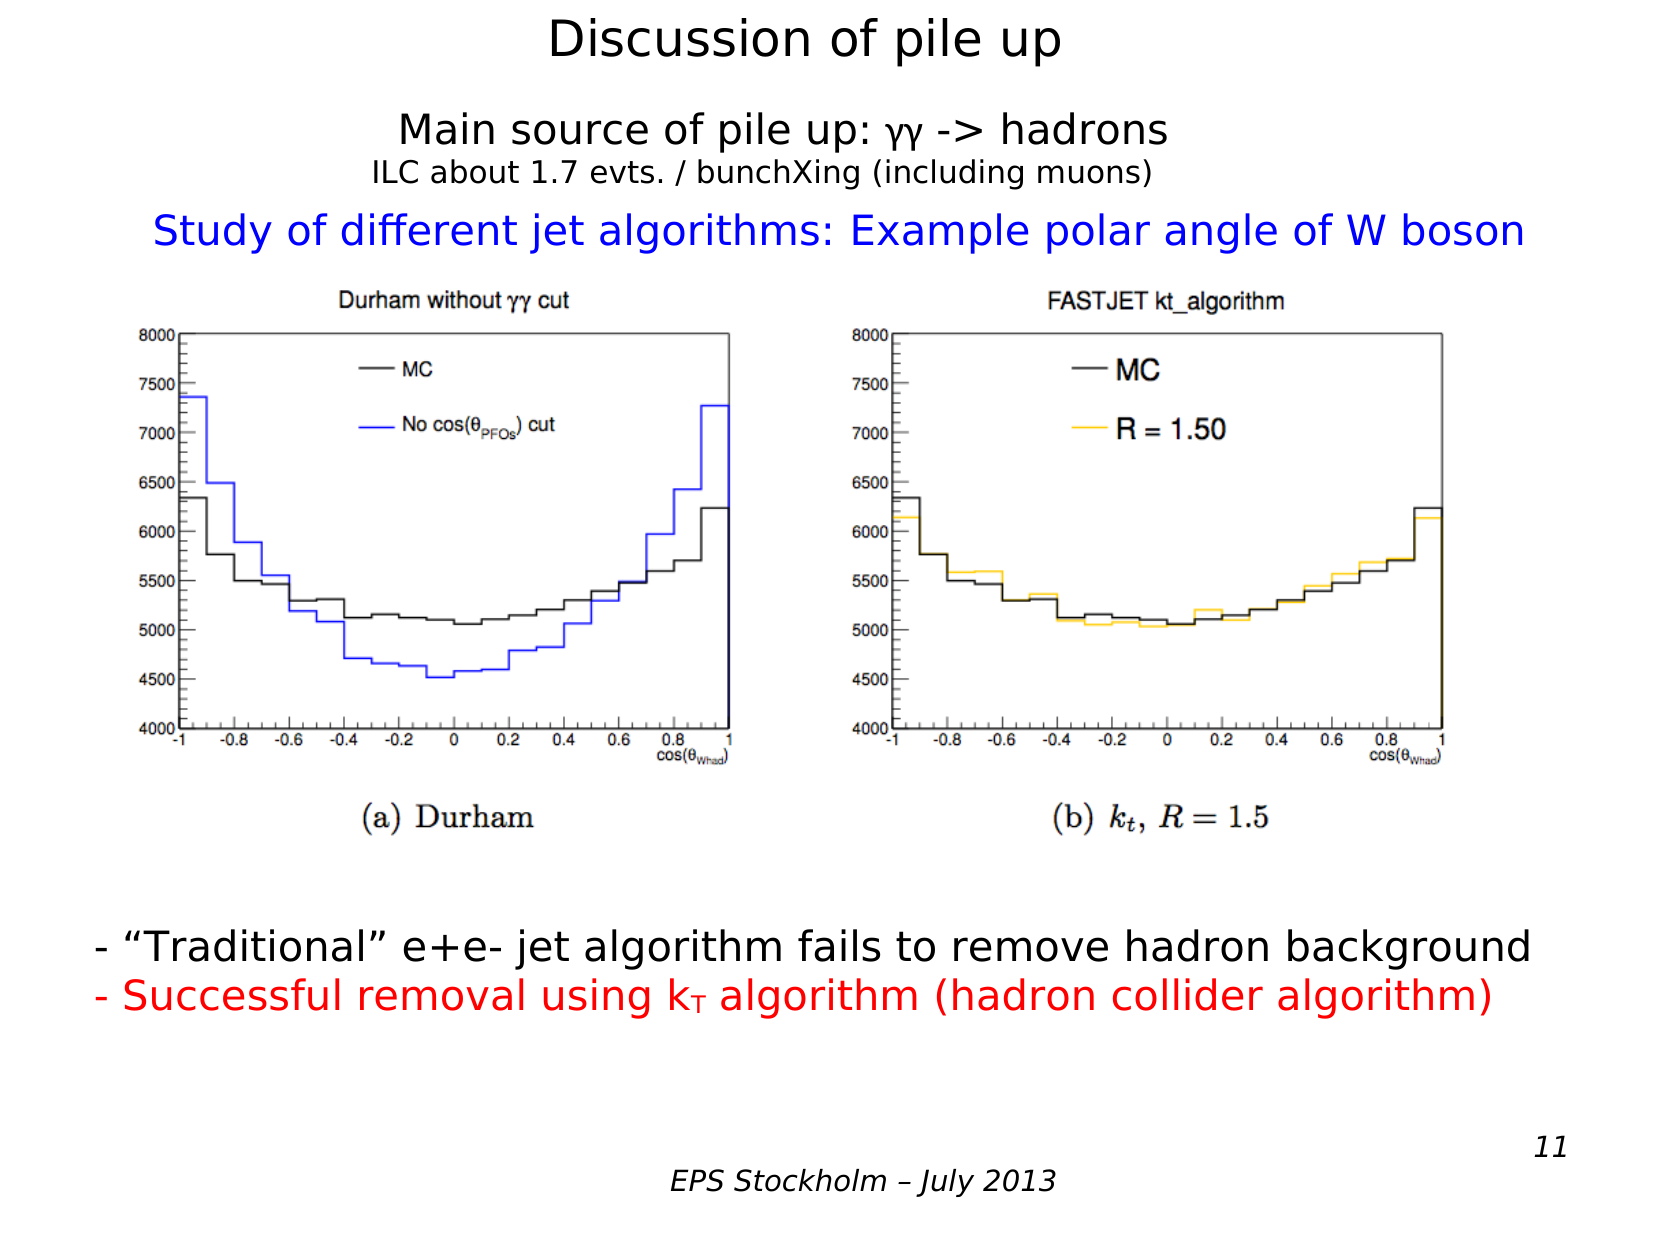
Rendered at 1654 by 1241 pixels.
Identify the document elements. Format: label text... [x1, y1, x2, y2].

text_box Discussion of pile up [532, 2, 1094, 98]
picture [62, 259, 1479, 867]
text_box Study of different jet algorithms: Example polar angle of W boson [137, 199, 1540, 263]
text_box Main source of pile up: γγ -> hadrons ILC about 1.7 evts. / bunchXing (including muons) [356, 98, 1181, 199]
text_box - “Traditional” e+e- jet algorithm fails to remove hadron background - Successful removal using kT algorithm (hadron collider algorithm) [79, 915, 1539, 1100]
